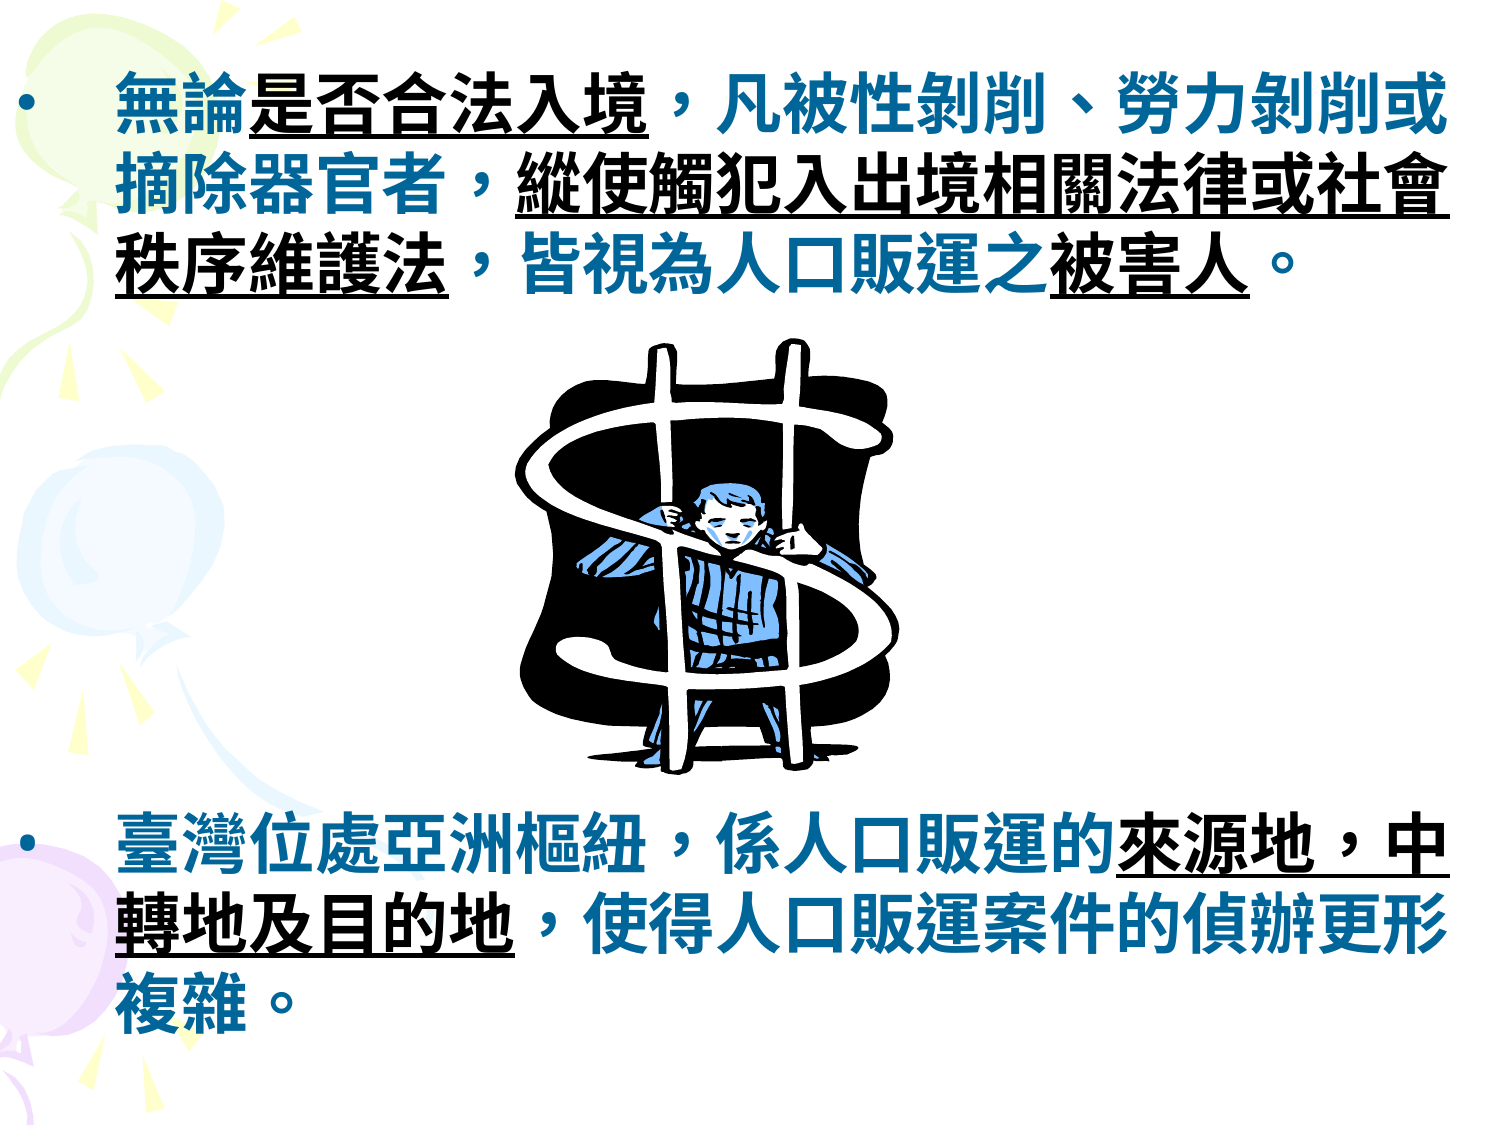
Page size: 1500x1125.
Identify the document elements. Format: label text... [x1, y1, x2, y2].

picture [501, 338, 904, 775]
list 無論是否合法入境，凡被性剝削、勞力剝削或摘除器官者，縱使觸犯入出境相關法律或社會秩序維護法，皆視為人口販運之被害人。 臺灣位處亞洲樞紐，係人口販運的來源地，中轉地及目的地，使得人口販運案件的偵辦更形複雜。 [0, 54, 1500, 1125]
